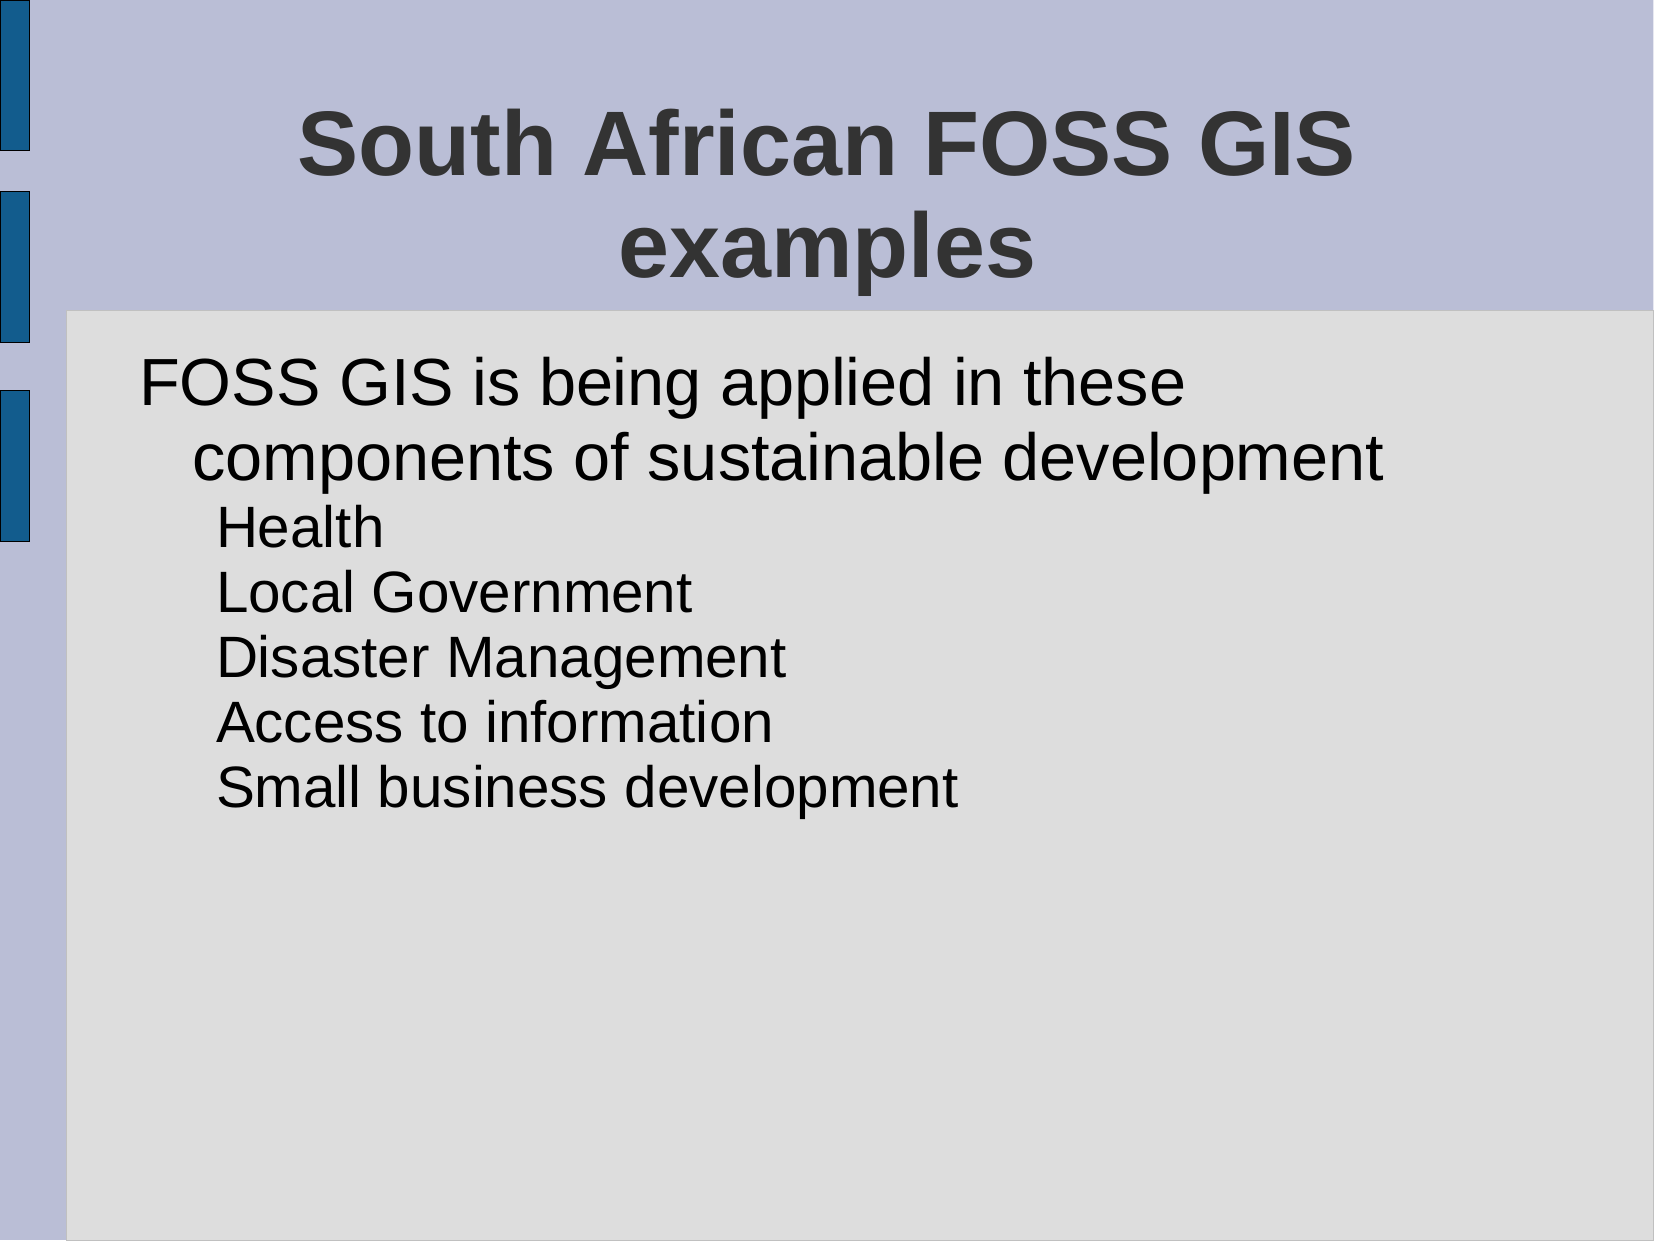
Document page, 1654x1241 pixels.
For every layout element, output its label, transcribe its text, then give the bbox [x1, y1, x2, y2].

list FOSS GIS is being applied in these components of sustainable development Health Local Government Disaster Management Access to information Small business development [121, 344, 1534, 1127]
title South African FOSS GIS examples [121, 91, 1534, 299]
